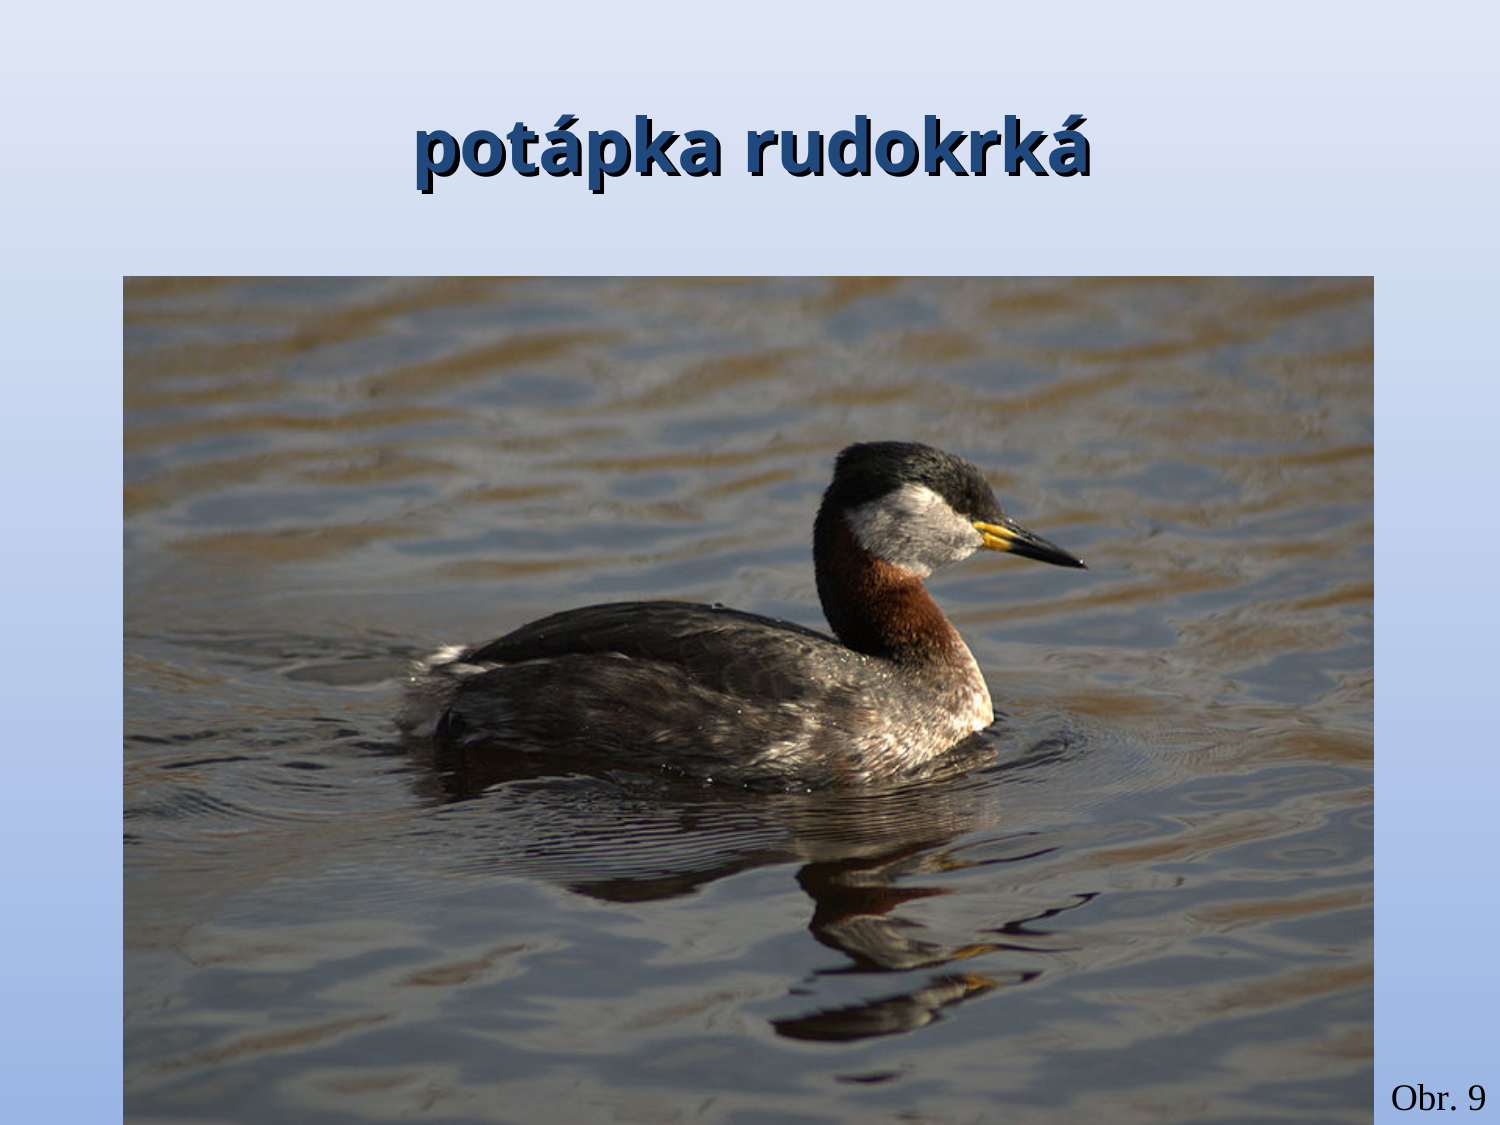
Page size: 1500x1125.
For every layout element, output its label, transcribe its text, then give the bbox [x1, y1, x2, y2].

title potápka rudokrká [76, 0, 1427, 188]
picture [123, 276, 1374, 1125]
text_box Obr. 9 [1376, 1064, 1500, 1125]
